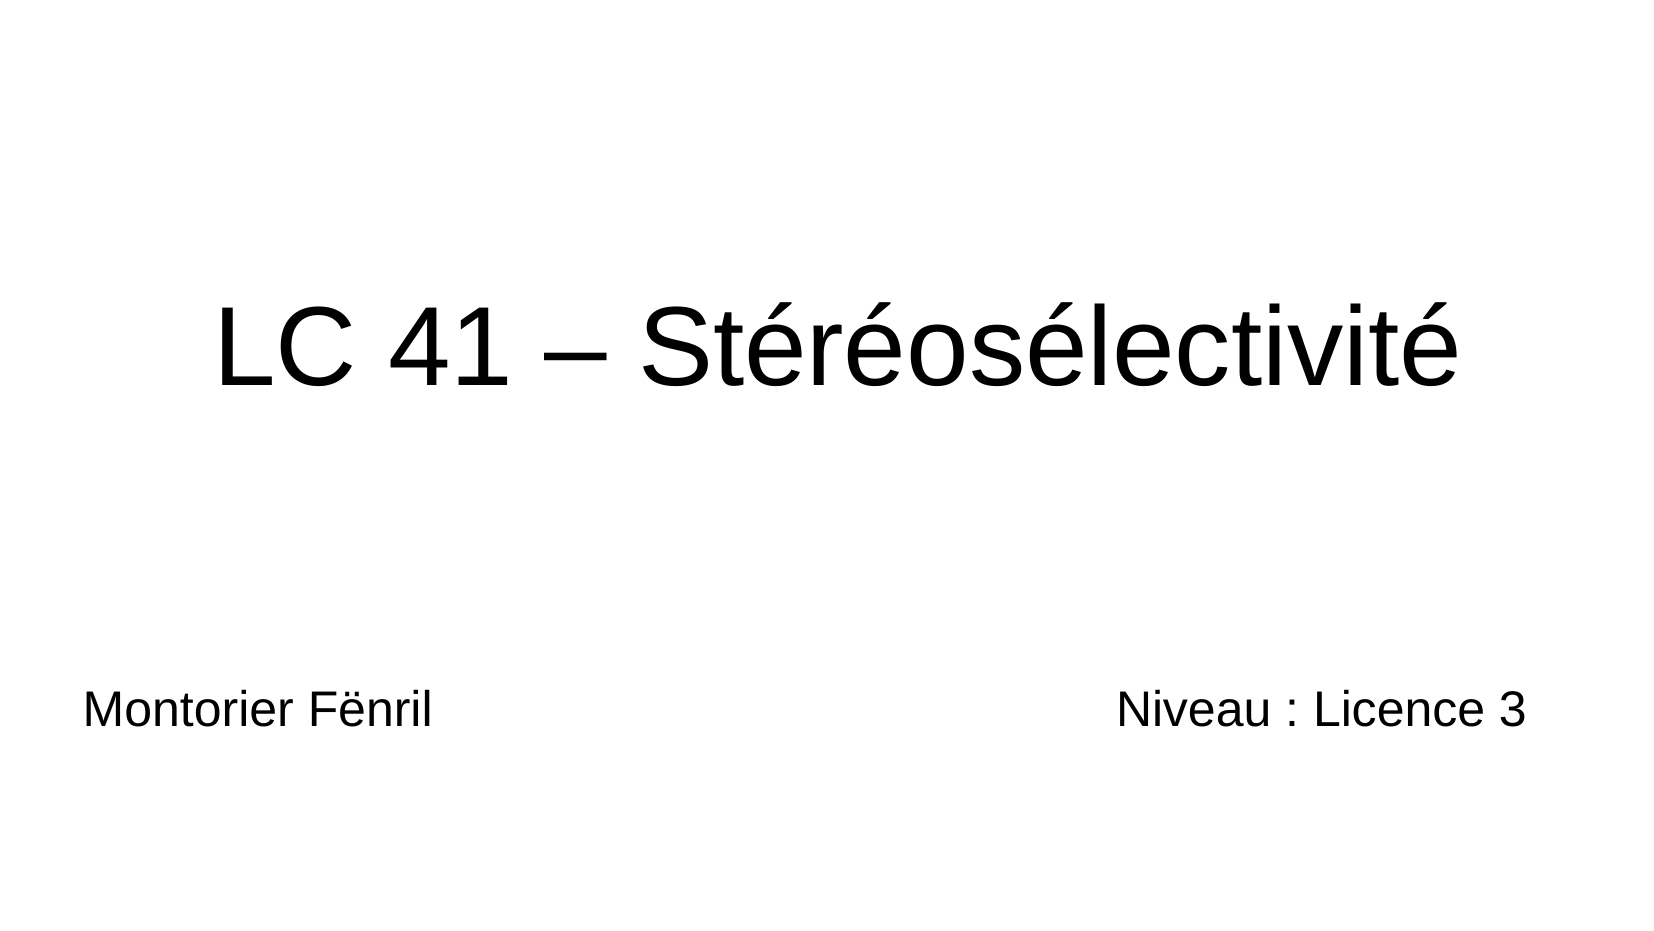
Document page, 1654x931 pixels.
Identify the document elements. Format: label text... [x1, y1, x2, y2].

subtitle Montorier Fënril Niveau : Licence 3 [82, 661, 1571, 758]
title LC 41 – Stéréosélectivité [94, 136, 1583, 557]
